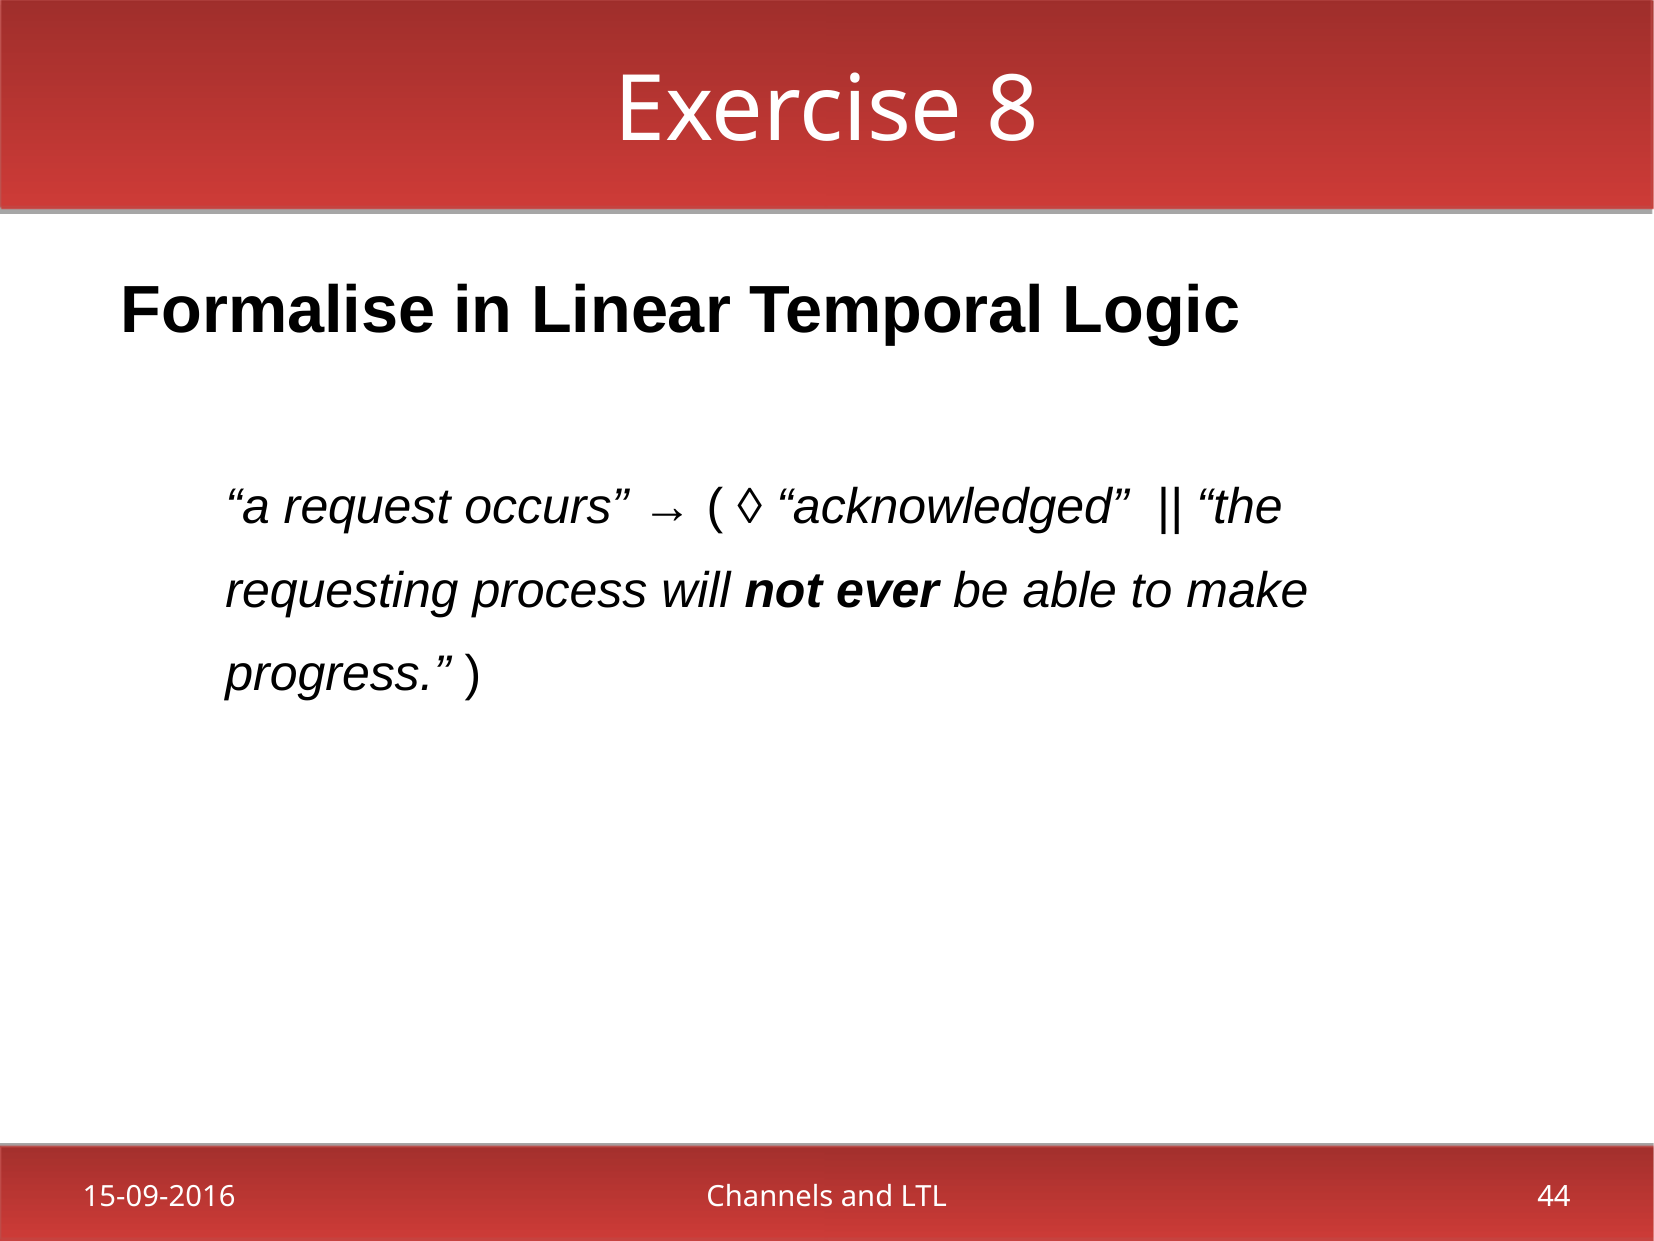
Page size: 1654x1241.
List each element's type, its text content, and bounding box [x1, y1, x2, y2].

picture [0, 1143, 1654, 1241]
text_box “a request occurs” → ( ◊ “acknowledged” || “the requesting process will not ever be able to make progress.” ) [210, 442, 1444, 681]
text_box Formalise in Linear Temporal Logic [105, 264, 1259, 355]
title Exercise 8 [59, 31, 1595, 178]
picture [0, 0, 1654, 214]
